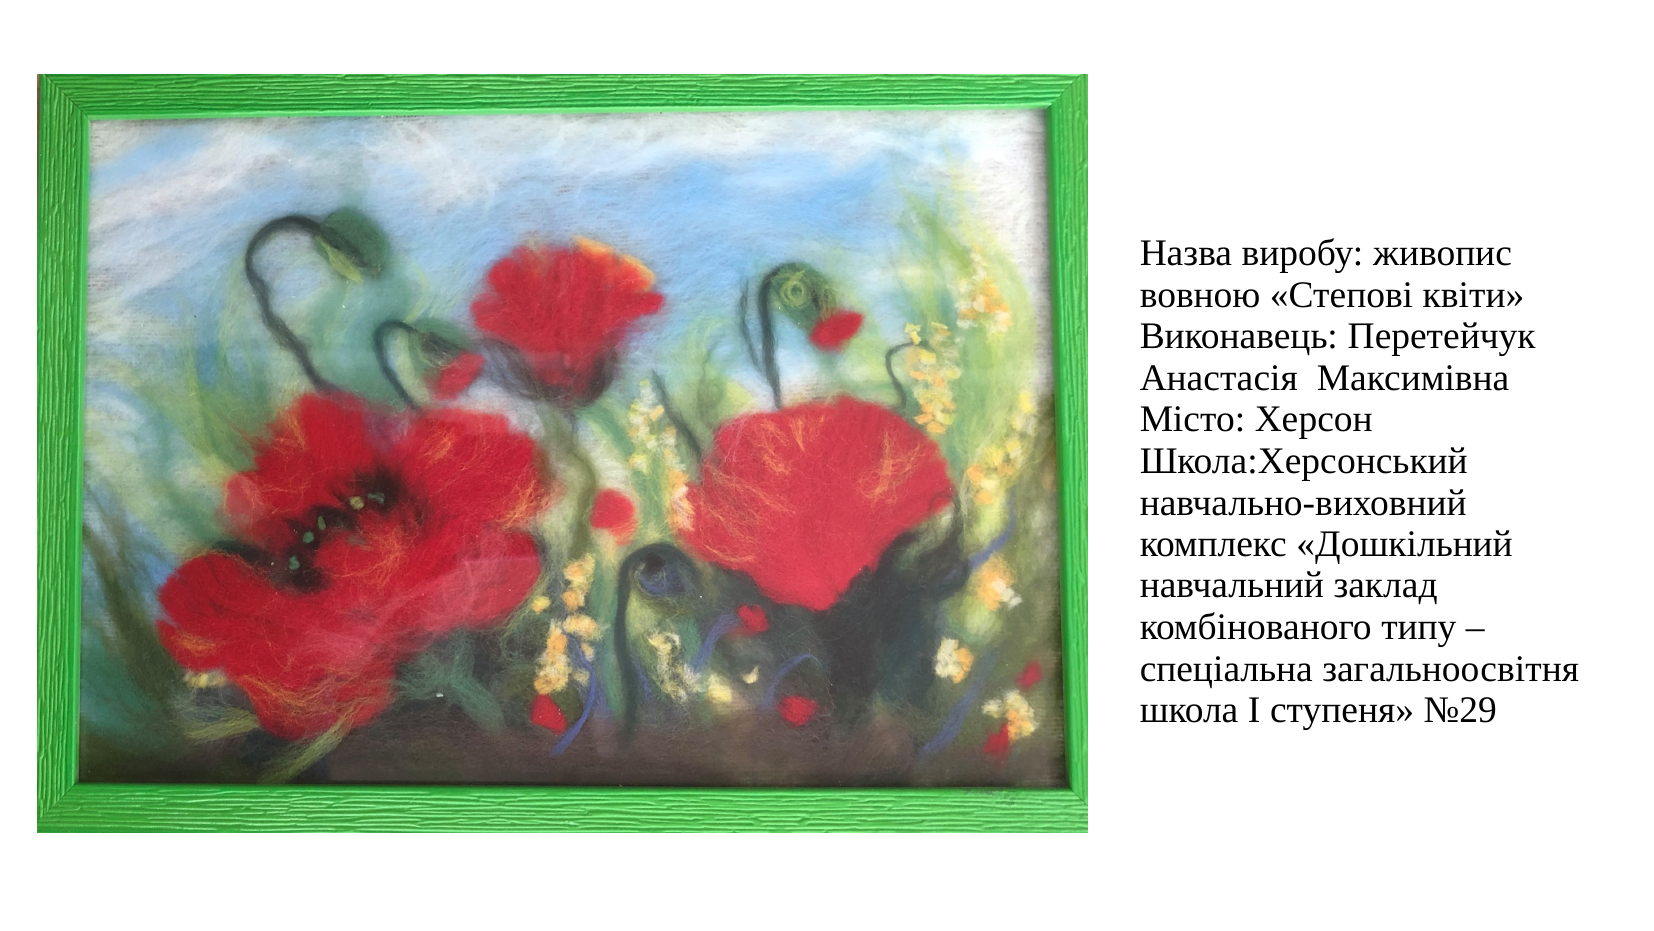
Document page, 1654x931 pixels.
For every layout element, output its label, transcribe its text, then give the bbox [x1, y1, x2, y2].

picture [37, 74, 1088, 833]
text_box Назва виробу: живопис вовною «Степові квіти» Виконавець: Перетейчук Анастасія Максимівна Місто: Херсон Школа:Херсонський навчально-виховний комплекс «Дошкільний навчальний заклад комбінованого типу – спеціальна загальноосвітня школа І ступеня» №29 [1125, 225, 1613, 739]
